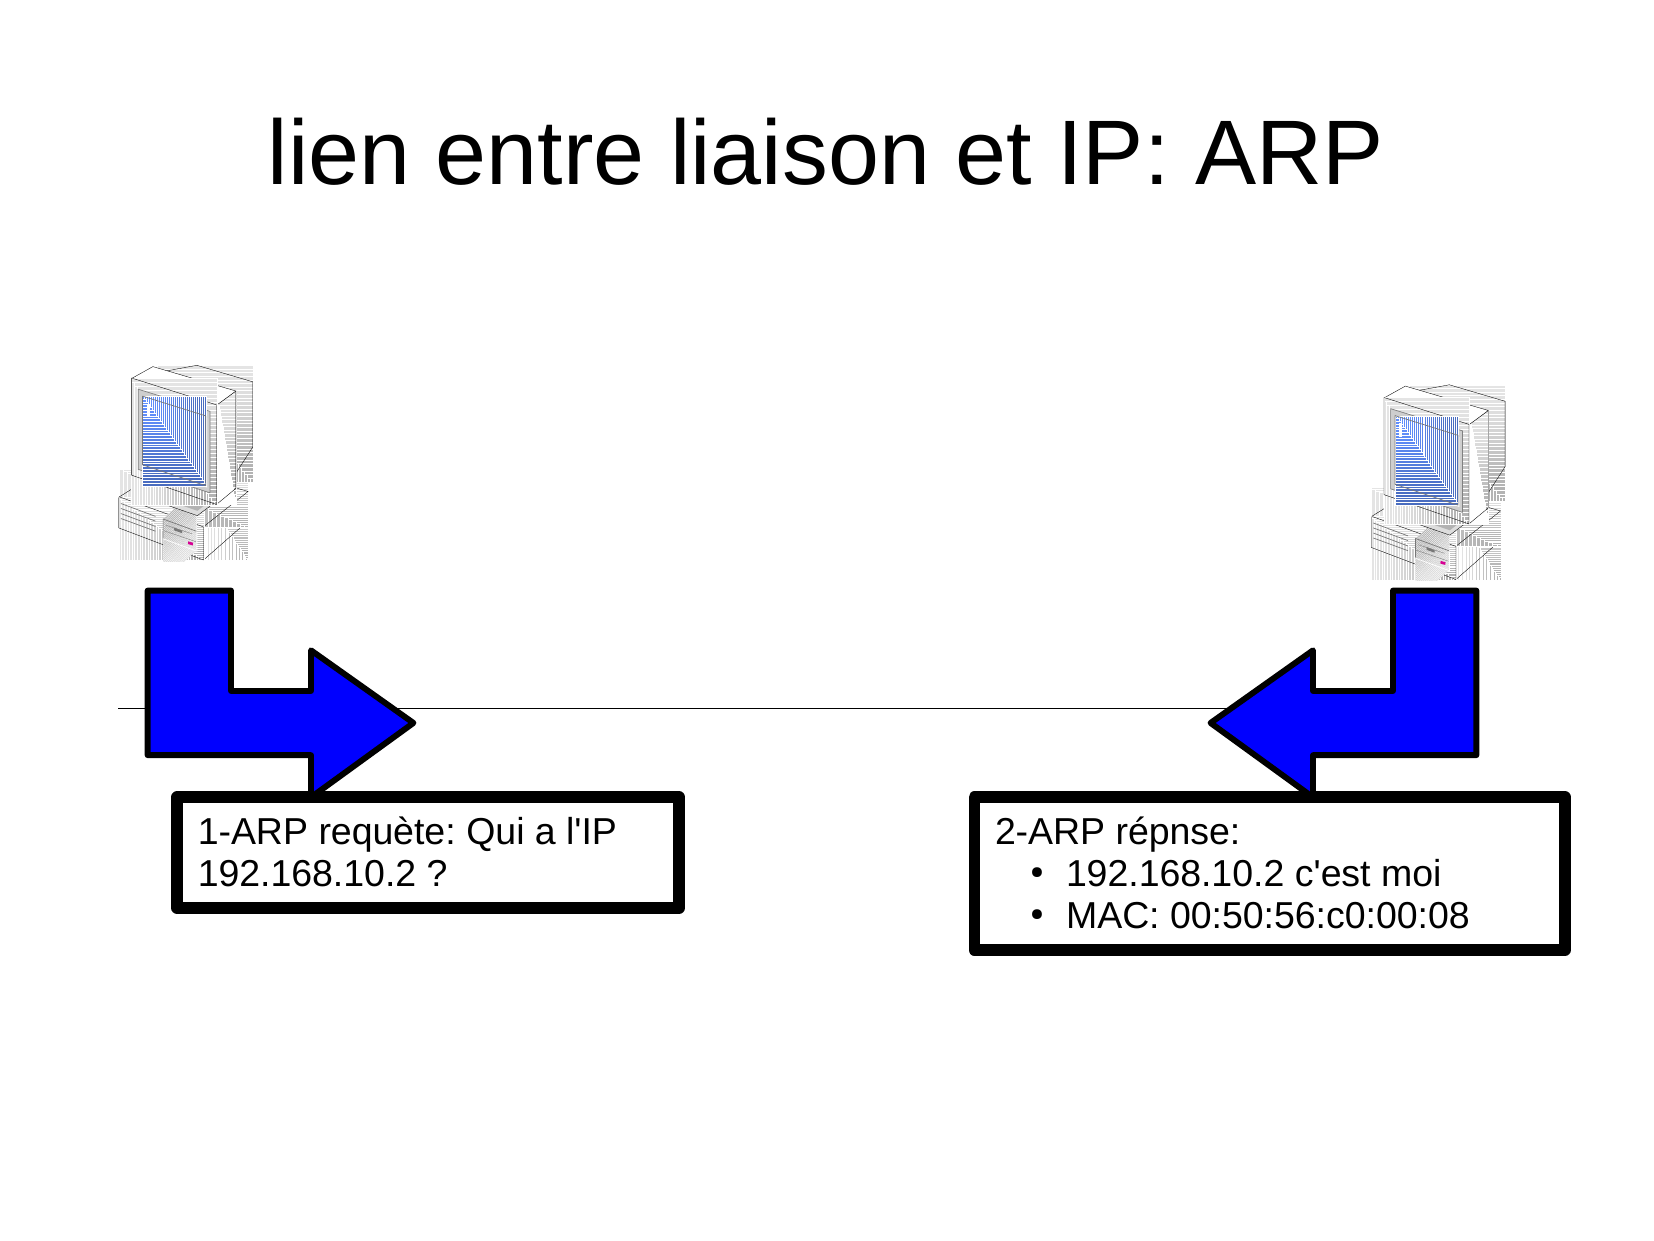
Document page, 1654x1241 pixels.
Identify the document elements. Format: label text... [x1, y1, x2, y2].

title lien entre liaison et IP: ARP [82, 49, 1571, 257]
picture [118, 364, 254, 562]
text_box [147, 590, 414, 798]
picture [1370, 383, 1506, 581]
text_box 2-ARP répnse: 192.168.10.2 c'est moi MAC: 00:50:56:c0:00:08 [974, 797, 1565, 950]
text_box [1210, 590, 1477, 798]
text_box 1-ARP requète: Qui a l'IP 192.168.10.2 ? [177, 797, 680, 908]
